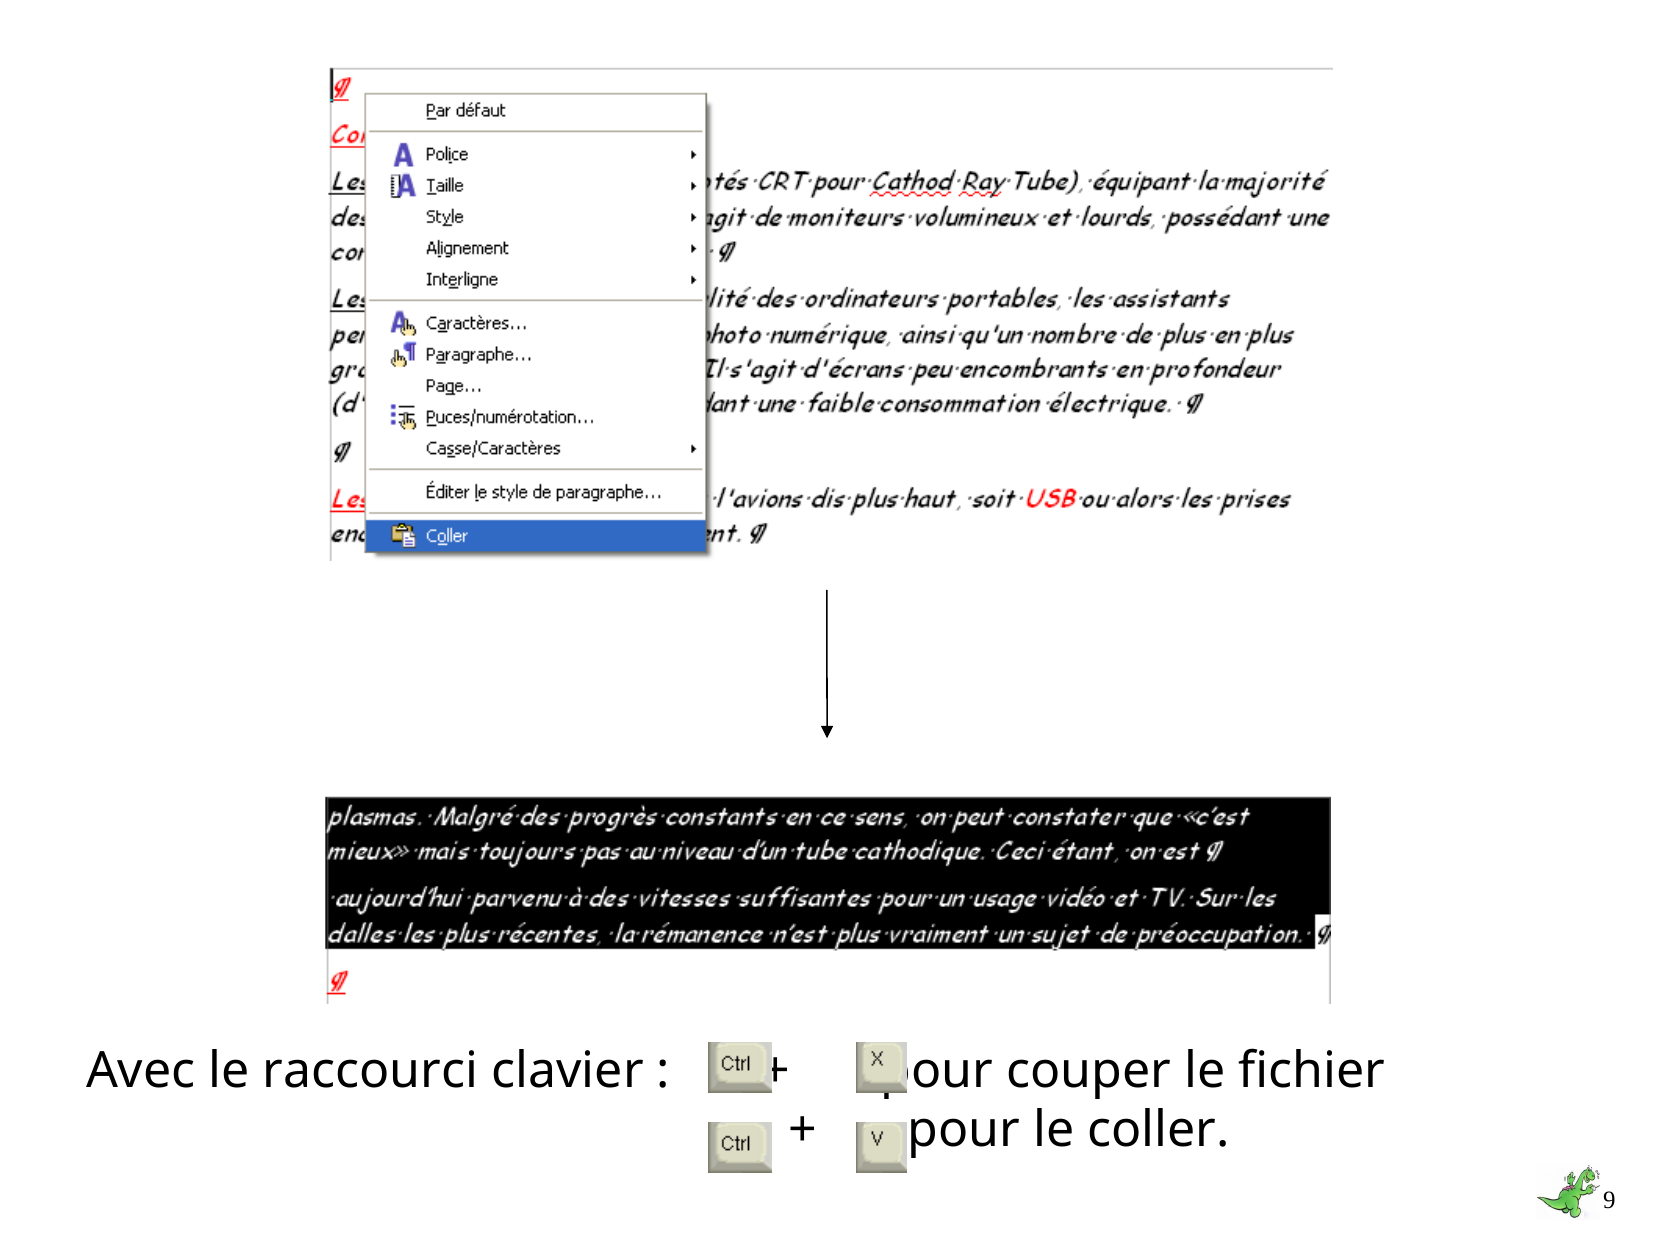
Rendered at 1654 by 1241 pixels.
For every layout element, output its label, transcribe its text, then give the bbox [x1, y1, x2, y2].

picture [1536, 1163, 1600, 1220]
picture [856, 1042, 907, 1093]
picture [856, 1122, 907, 1173]
picture [708, 1042, 772, 1093]
text_box Avec le raccourci clavier : + pour couper le fichier + pour le coller. [71, 1057, 1548, 1187]
picture [708, 1122, 772, 1173]
picture [324, 791, 1331, 1004]
picture [324, 62, 1333, 561]
text_box 9 [1603, 1186, 1632, 1214]
